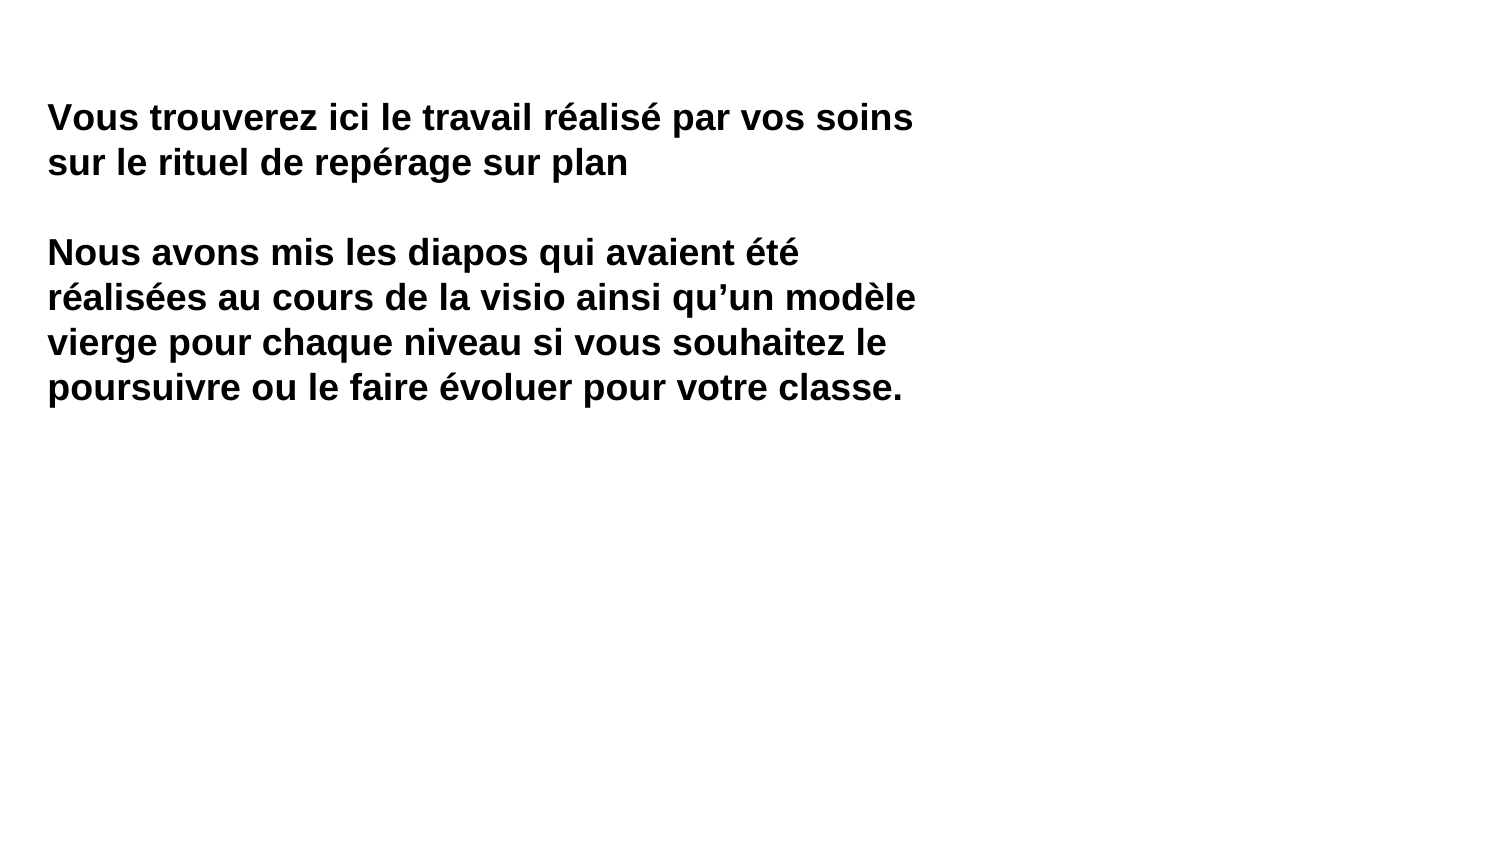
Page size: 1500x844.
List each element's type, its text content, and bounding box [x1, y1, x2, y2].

text_box Vous trouverez ici le travail réalisé par vos soins sur le rituel de repérage sur plan Nous avons mis les diapos qui avaient été réalisées au cours de la visio ainsi qu’un modèle vierge pour chaque niveau si vous souhaitez le poursuivre ou le faire évoluer pour votre classe. [32, 78, 949, 427]
